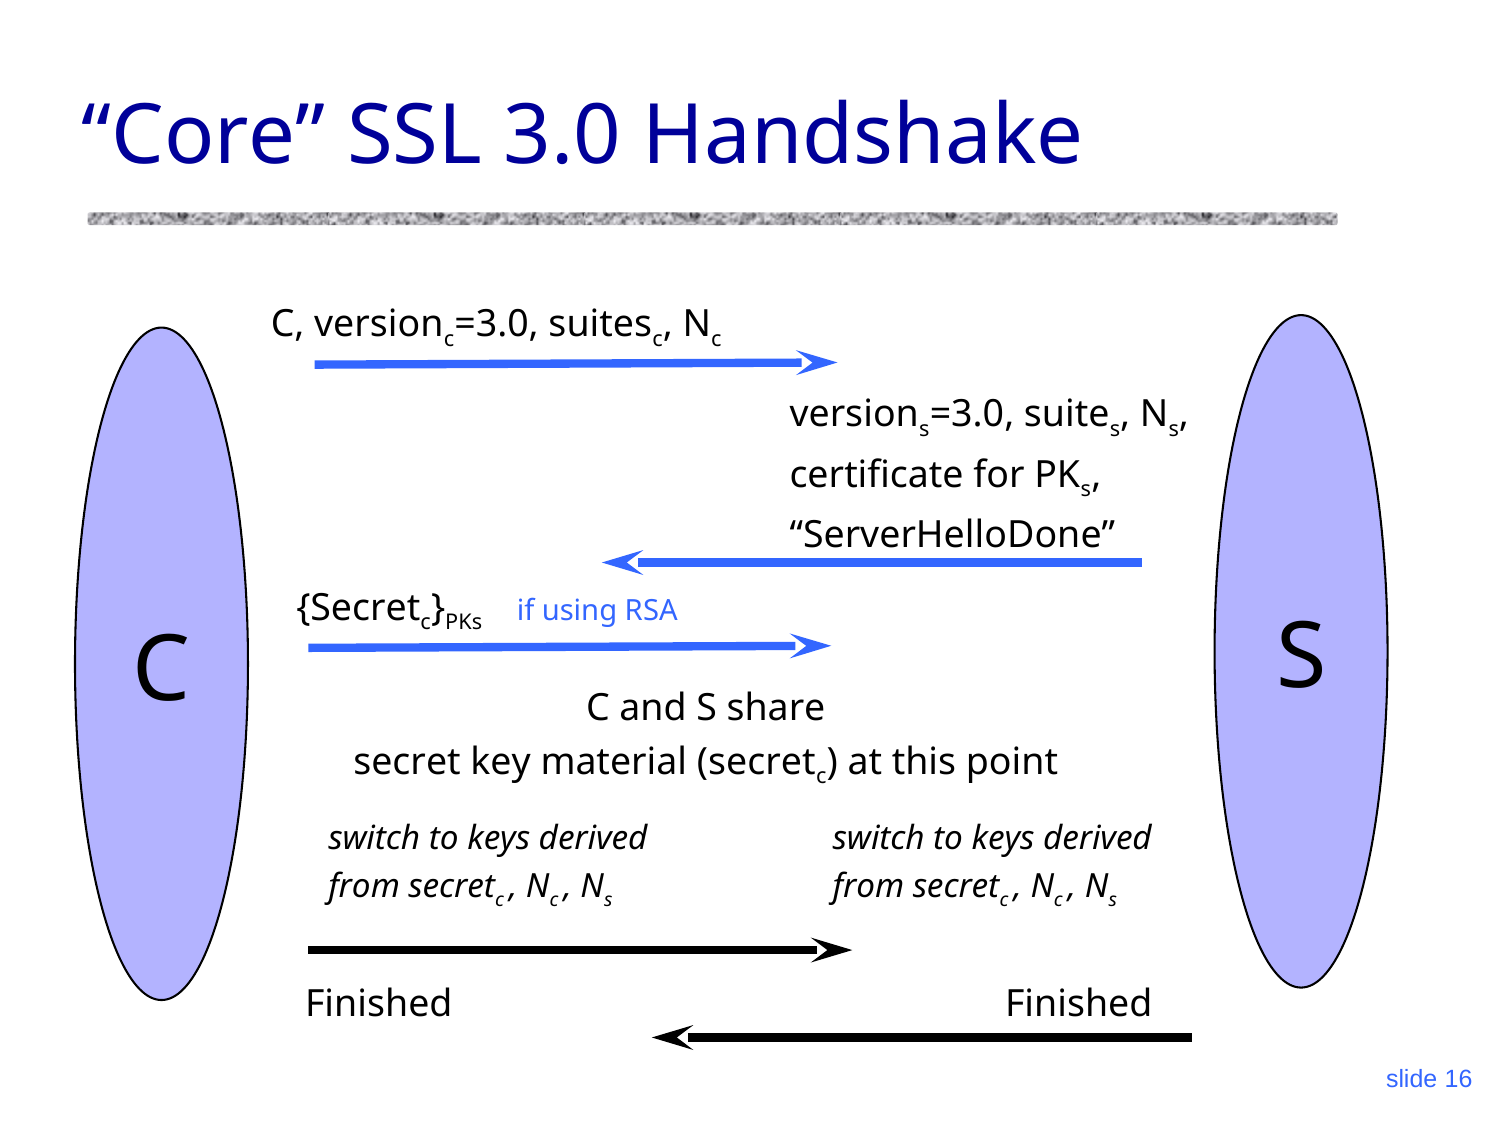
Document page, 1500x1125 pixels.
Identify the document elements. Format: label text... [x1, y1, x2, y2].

text_box C, versionc=3.0, suitesc, Nc [256, 291, 737, 359]
text_box {Secretc}PKs if using RSA [281, 574, 693, 642]
text_box slide <number> [1174, 1025, 1488, 1101]
picture [87, 212, 1338, 226]
text_box C and S share secret key material (secretc) at this point [338, 674, 1074, 796]
text_box versions=3.0, suites, Ns, certificate for PKs, “ServerHelloDone” [774, 381, 1204, 563]
text_box S [1214, 315, 1388, 988]
text_box switch to keys derived from secretc , Nc , Ns [313, 808, 663, 918]
text_box Finished [990, 971, 1168, 1032]
title “Core” SSL 3.0 Handshake [66, 37, 1342, 188]
text_box C [75, 327, 248, 1001]
text_box Finished [290, 971, 468, 1032]
text_box switch to keys derived from secretc , Nc , Ns [817, 808, 1168, 918]
